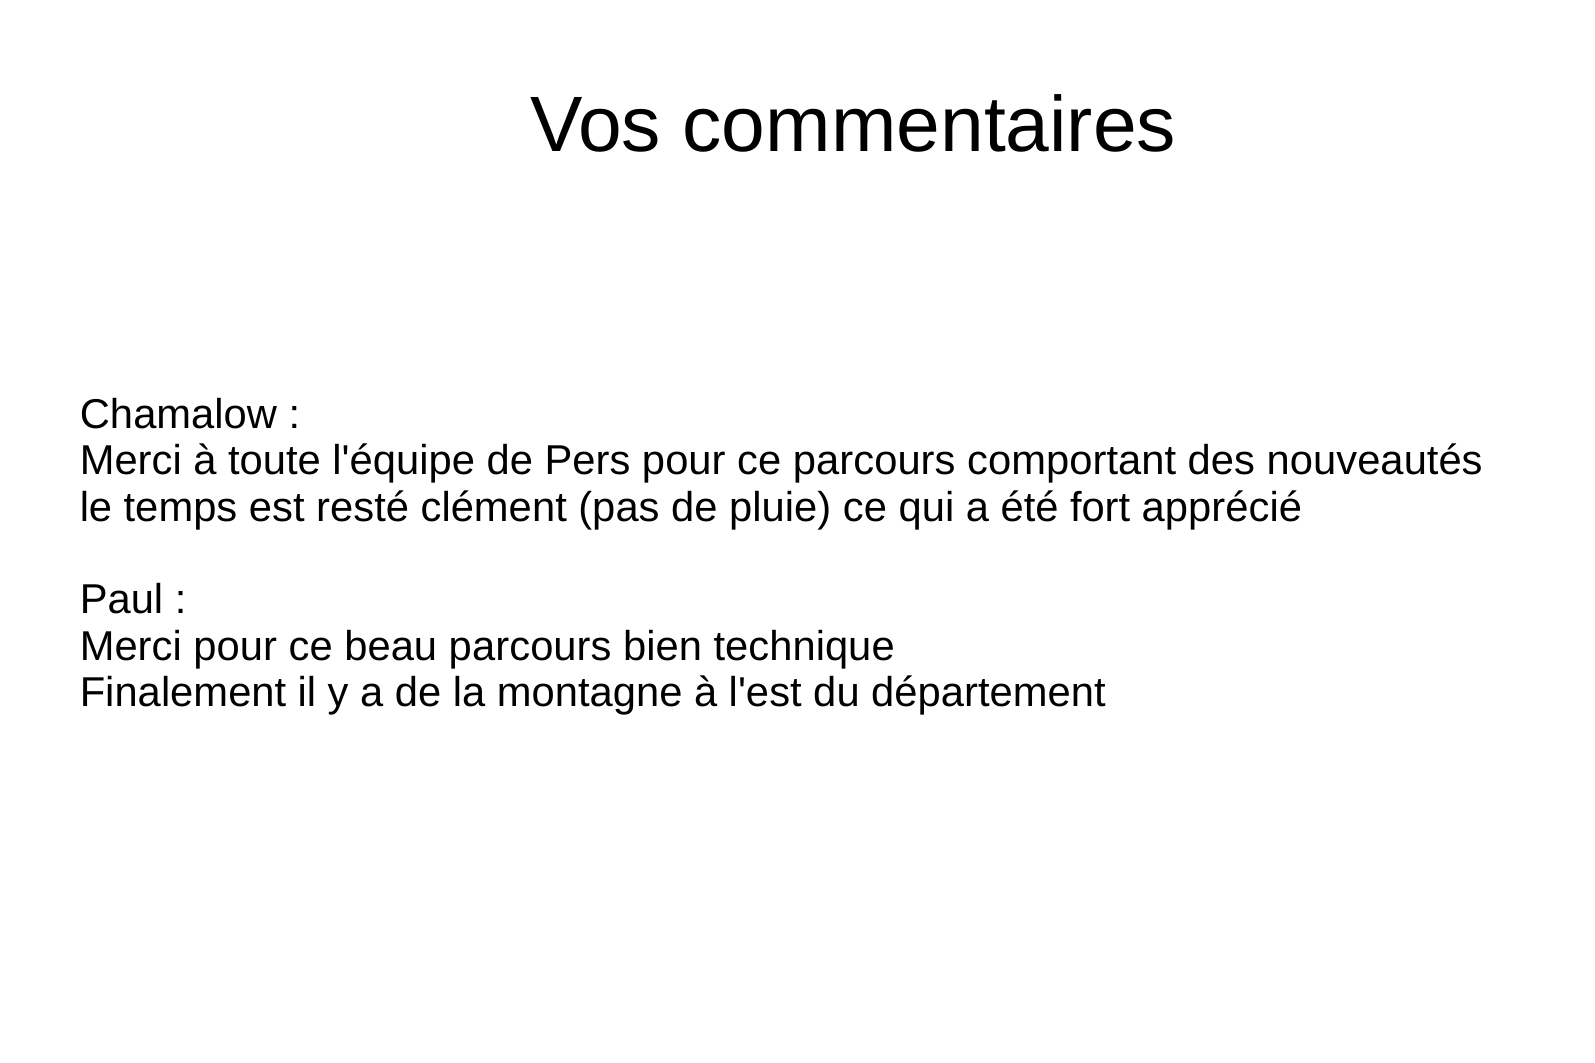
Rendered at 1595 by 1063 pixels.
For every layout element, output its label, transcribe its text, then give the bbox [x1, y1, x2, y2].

title Vos commentaires [135, 35, 1571, 213]
subtitle Chamalow : Merci à toute l'équipe de Pers pour ce parcours comportant des nouveautés le temps est resté clément (pas de pluie) ce qui a été fort apprécié Paul : Merci pour ce beau parcours bien technique Finalement il y a de la montagne à l'est du département [79, 248, 1515, 951]
